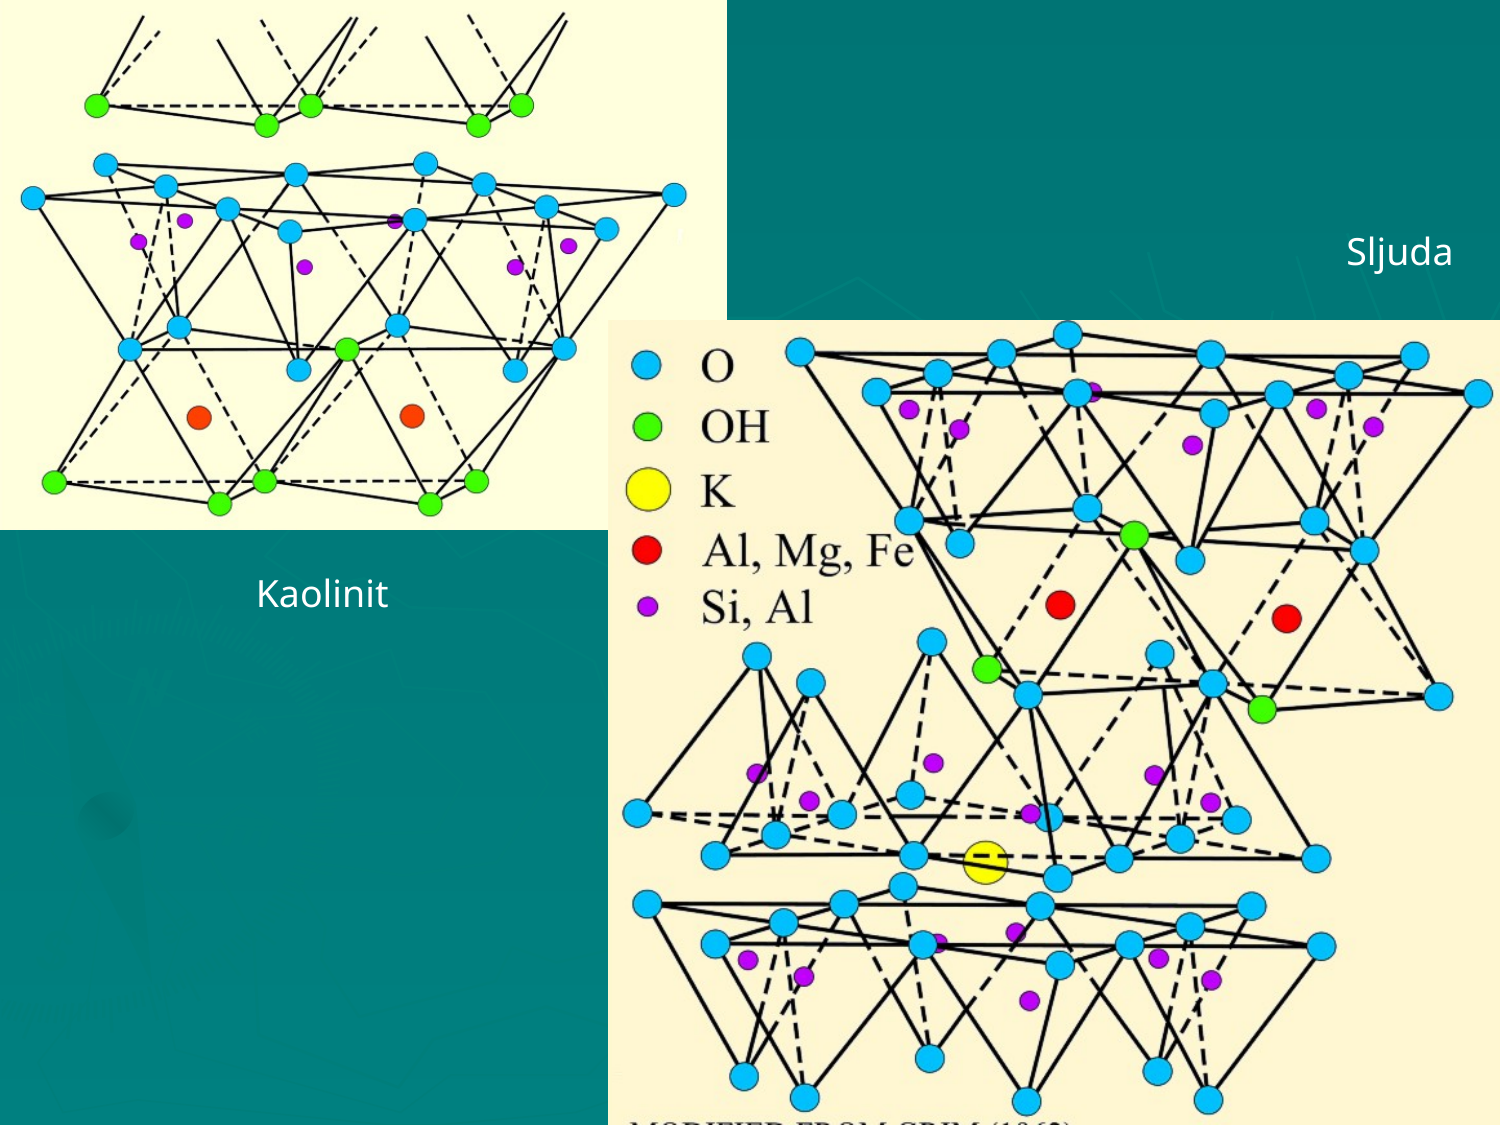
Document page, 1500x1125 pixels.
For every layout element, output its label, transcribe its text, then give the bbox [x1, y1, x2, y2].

text_box Sljuda [1331, 219, 1469, 281]
picture [0, 0, 1500, 1125]
text_box Kaolinit [241, 562, 404, 623]
